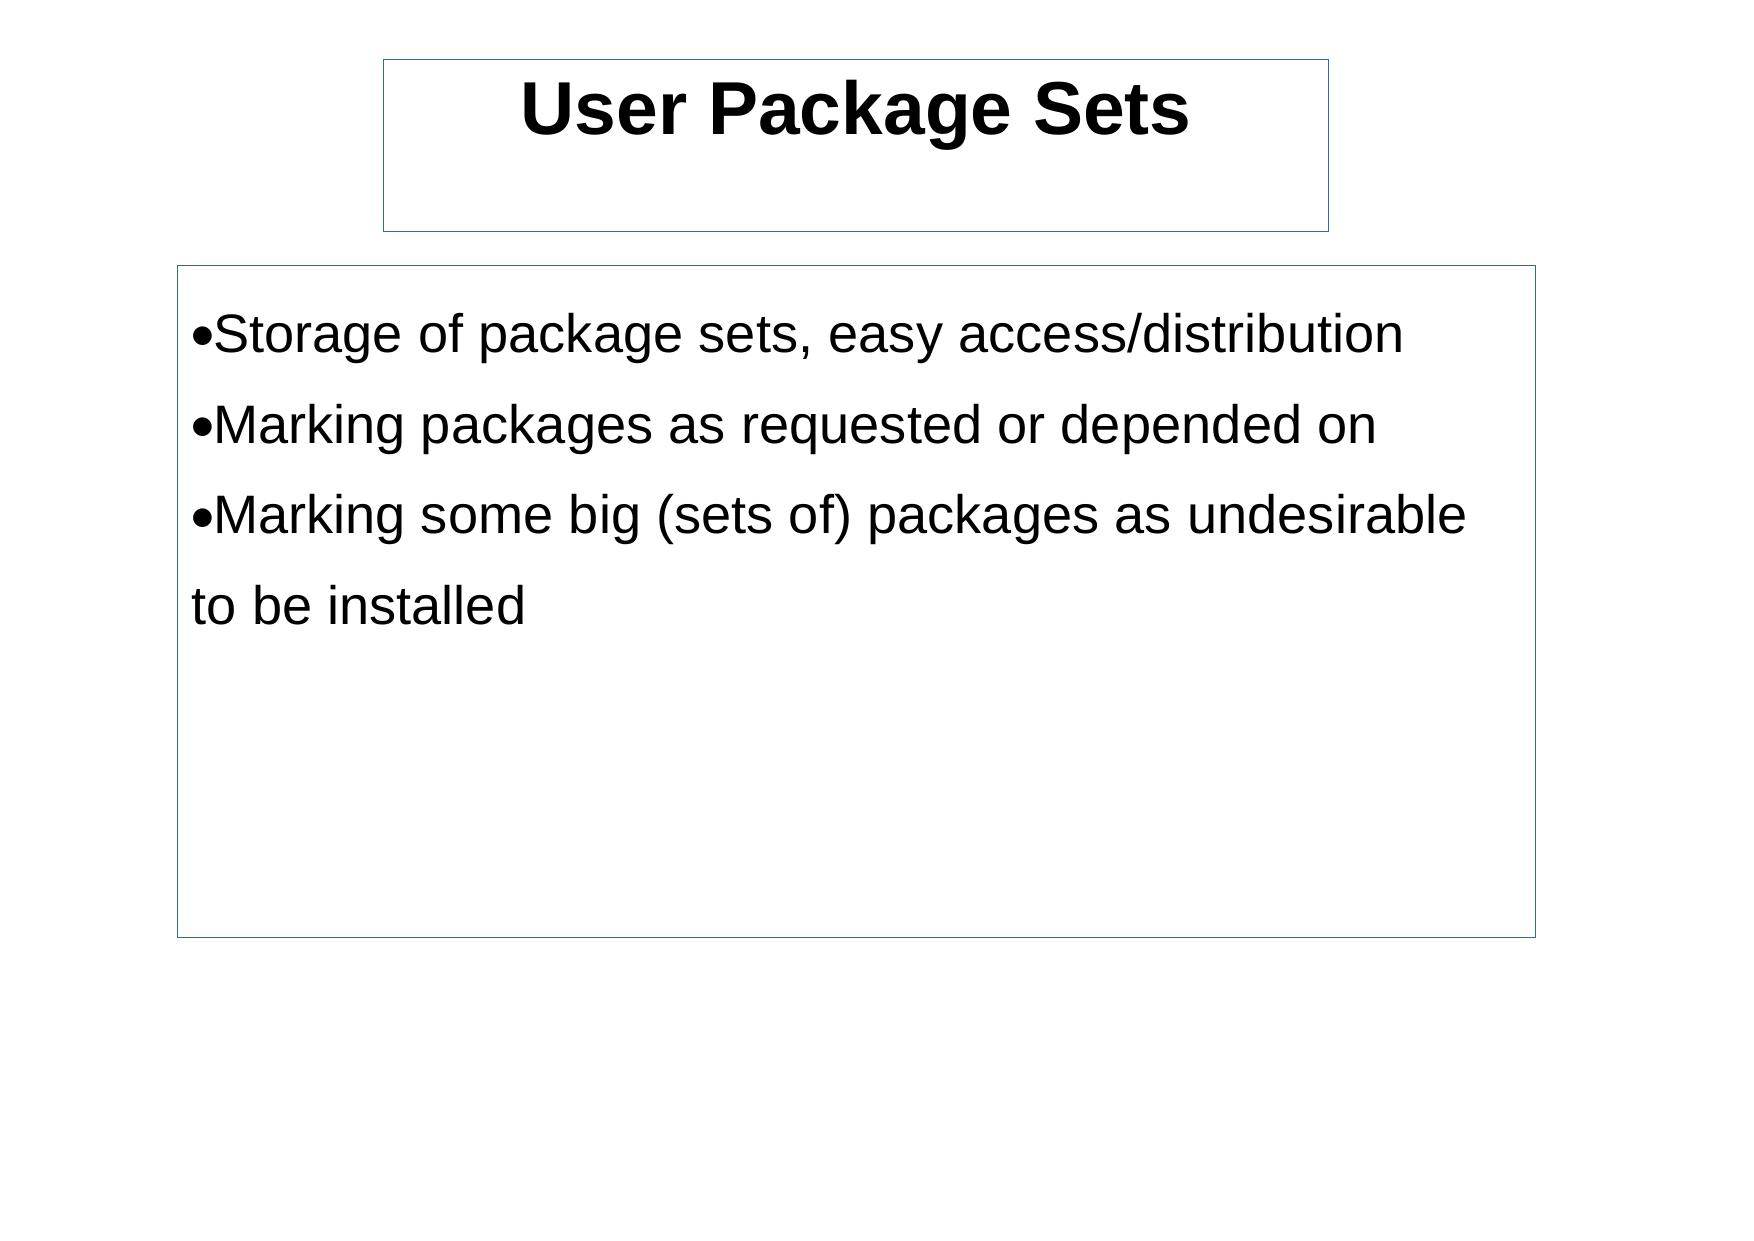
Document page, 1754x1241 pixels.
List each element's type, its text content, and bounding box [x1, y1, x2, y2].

text_box Storage of package sets, easy access/distribution Marking packages as requested or depended on Marking some big (sets of) packages as undesirable to be installed [177, 265, 1536, 938]
text_box User Package Sets [383, 59, 1329, 232]
